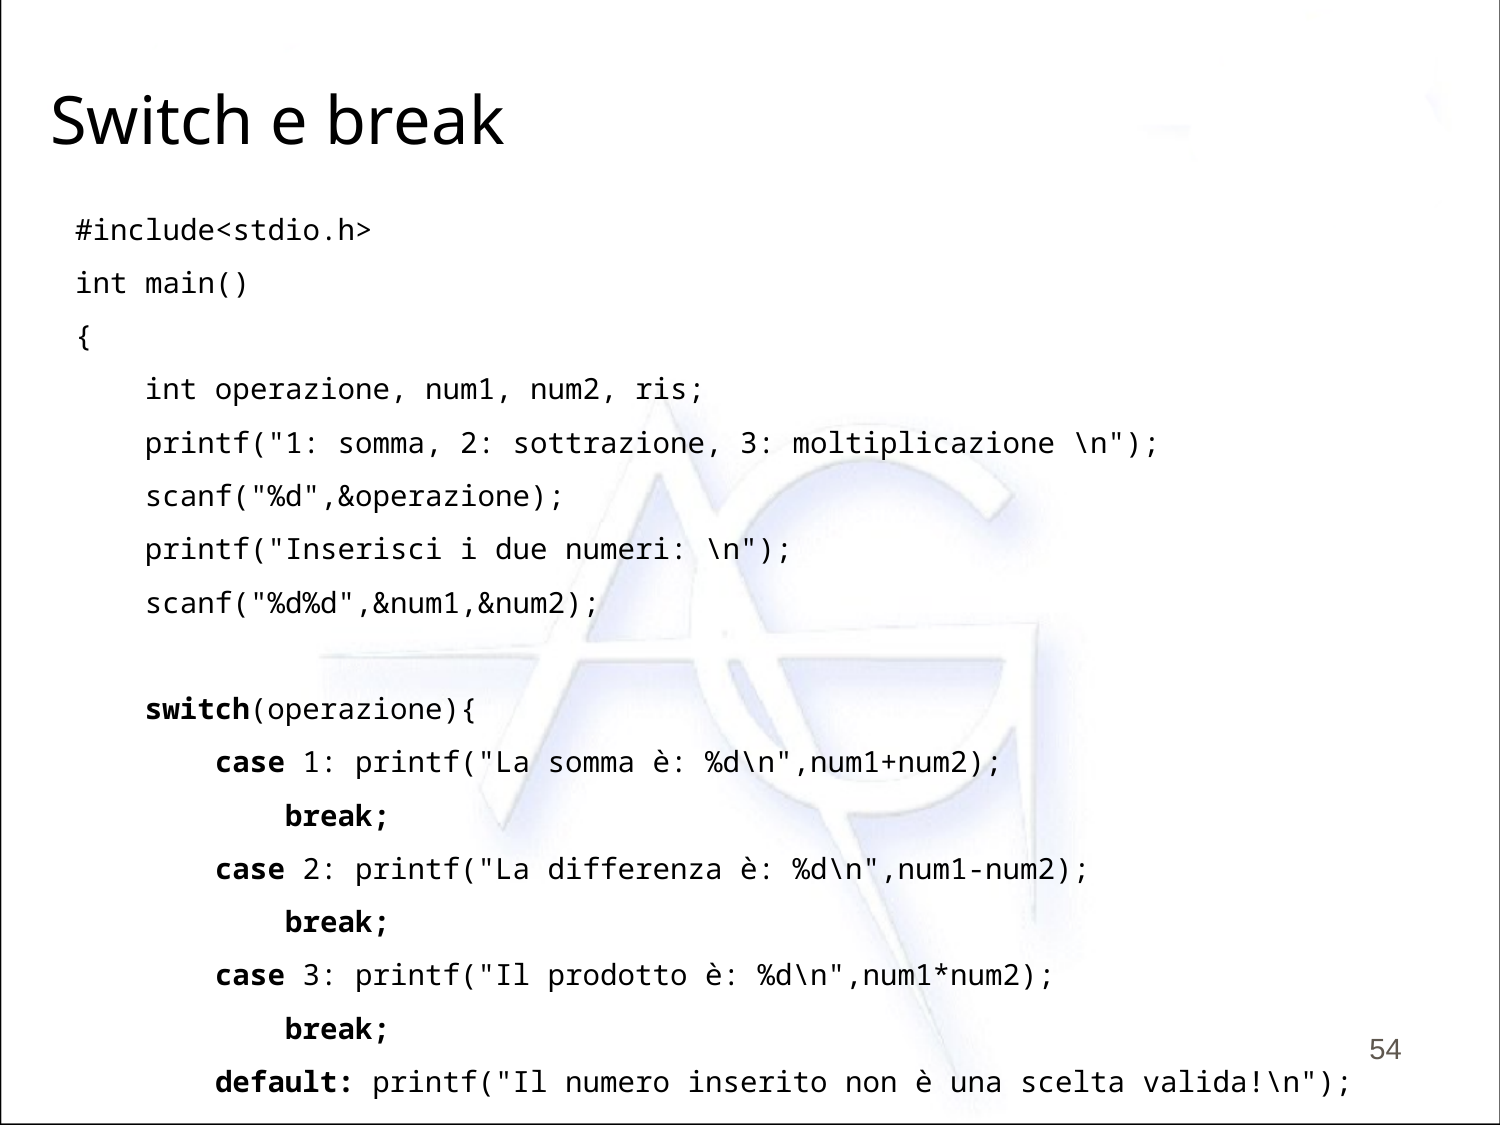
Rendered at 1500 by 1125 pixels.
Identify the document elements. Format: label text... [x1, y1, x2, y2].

title Switch e break [49, 0, 1438, 251]
picture [0, 0, 1500, 1125]
list #include<stdio.h> int main() { int operazione, num1, num2, ris; printf("1: somma, 2: sottrazione, 3: moltiplicazione \n"); scanf("%d",&operazione); printf("Inserisci i due numeri: \n"); scanf("%d%d",&num1,&num2); switch(operazione){ case 1: printf("La somma è: %d\n",num1+num2); break; case 2: printf("La differenza è: %d\n",num1-num2); break; case 3: printf("Il prodotto è: %d\n",num1*num2); break; default: printf("Il numero inserito non è una scelta valida!\n"); } } [74, 208, 1417, 1107]
